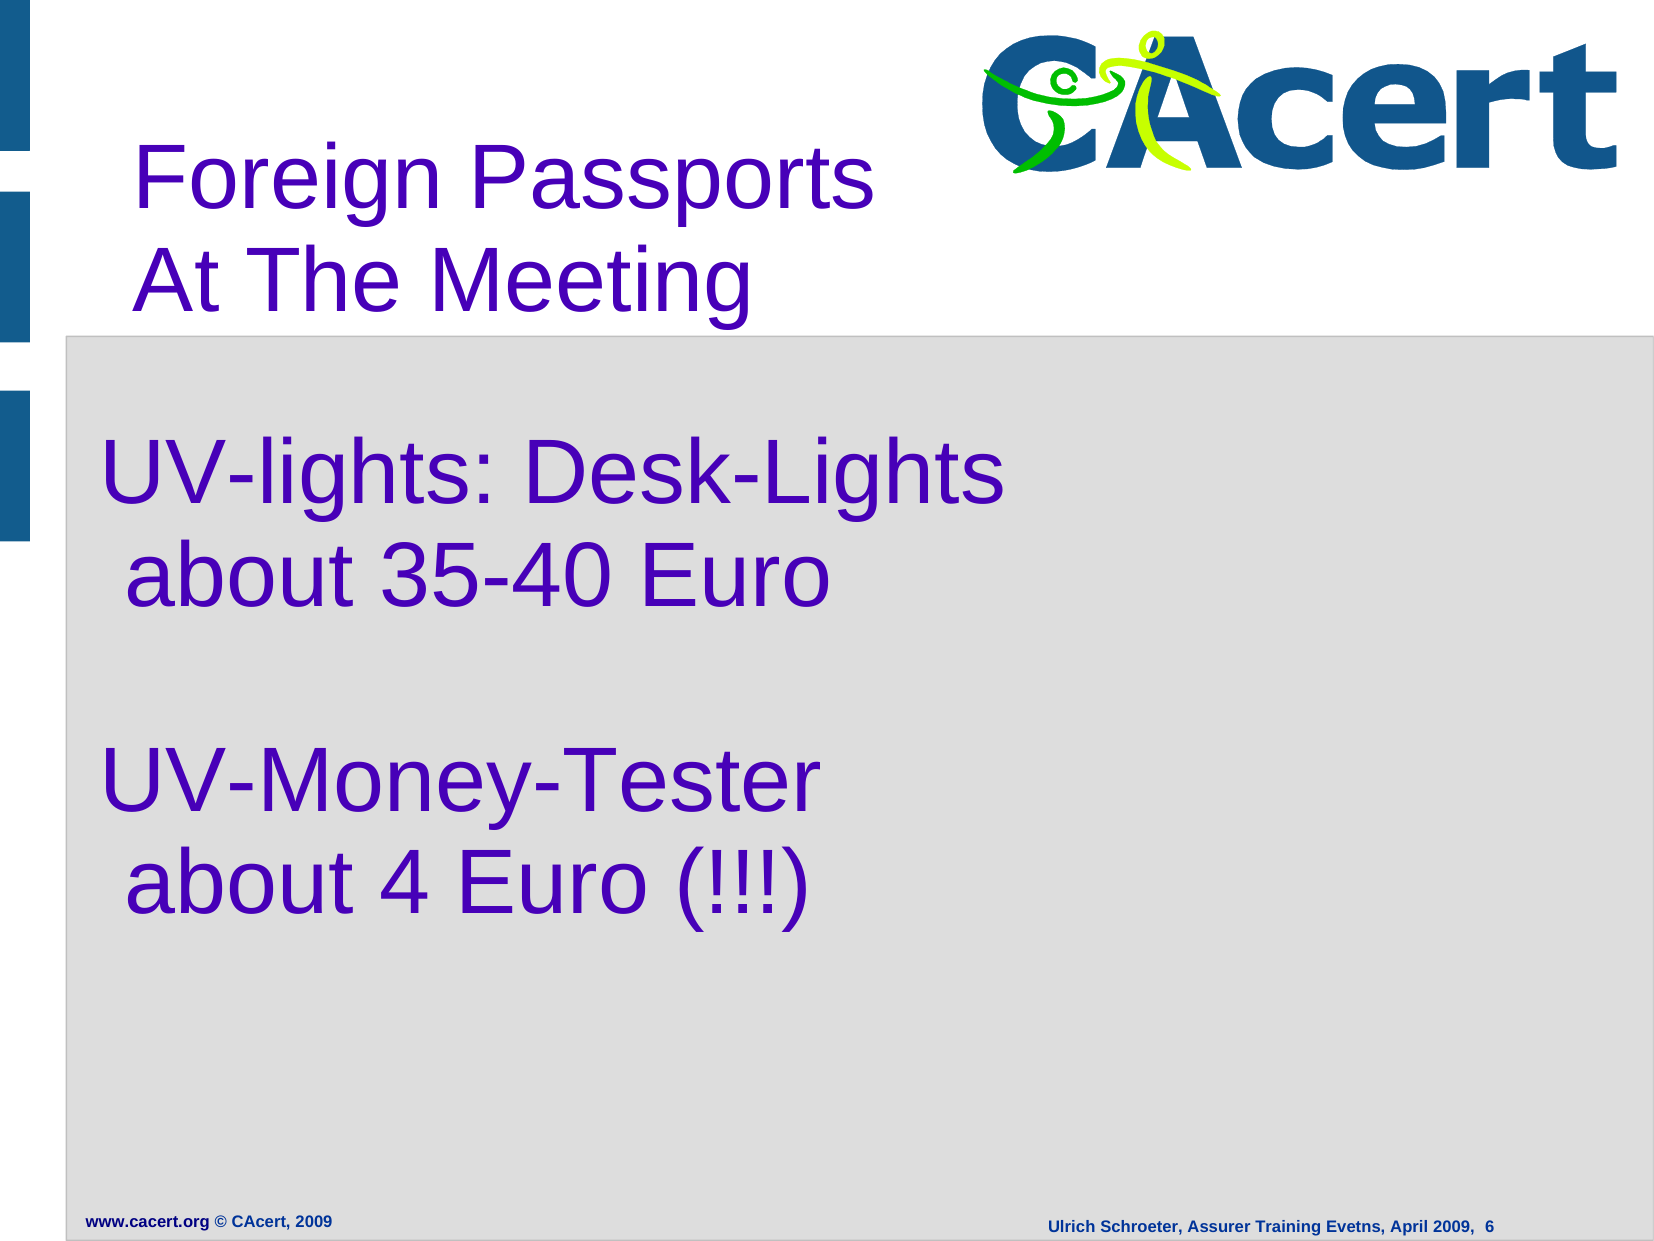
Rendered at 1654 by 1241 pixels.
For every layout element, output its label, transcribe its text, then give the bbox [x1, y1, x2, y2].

text_box Foreign Passports At The Meeting [118, 118, 893, 339]
text_box UV-lights: Desk-Lights about 35-40 Euro UV-Money-Tester about 4 Euro (!!!) [59, 413, 1046, 941]
